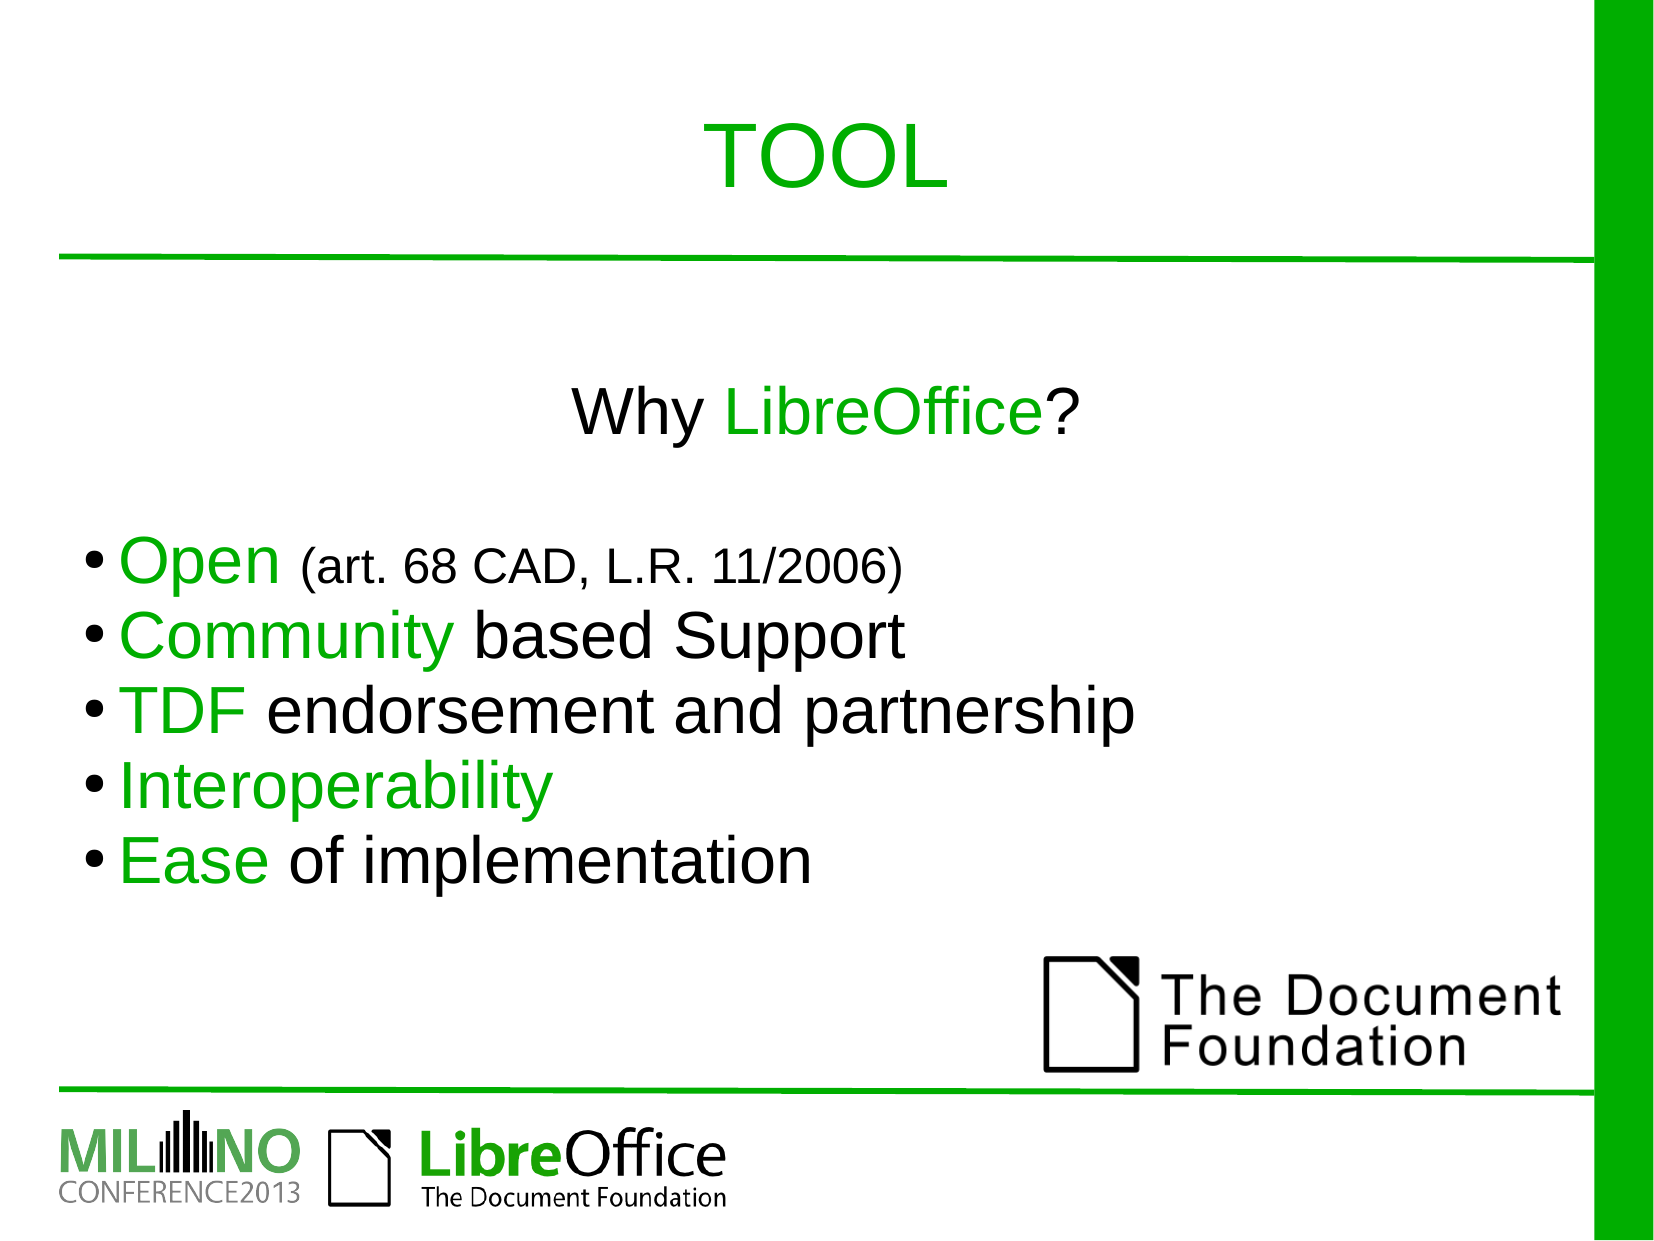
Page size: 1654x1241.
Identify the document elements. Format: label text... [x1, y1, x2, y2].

picture [1039, 953, 1570, 1076]
subtitle Why LibreOffice? Open (art. 68 CAD, L.R. 11/2006) Community based Support TDF endorsement and partnership Interoperability Ease of implementation [82, 237, 1571, 1045]
picture [59, 1093, 756, 1241]
text_box TOOL [82, 74, 1572, 237]
